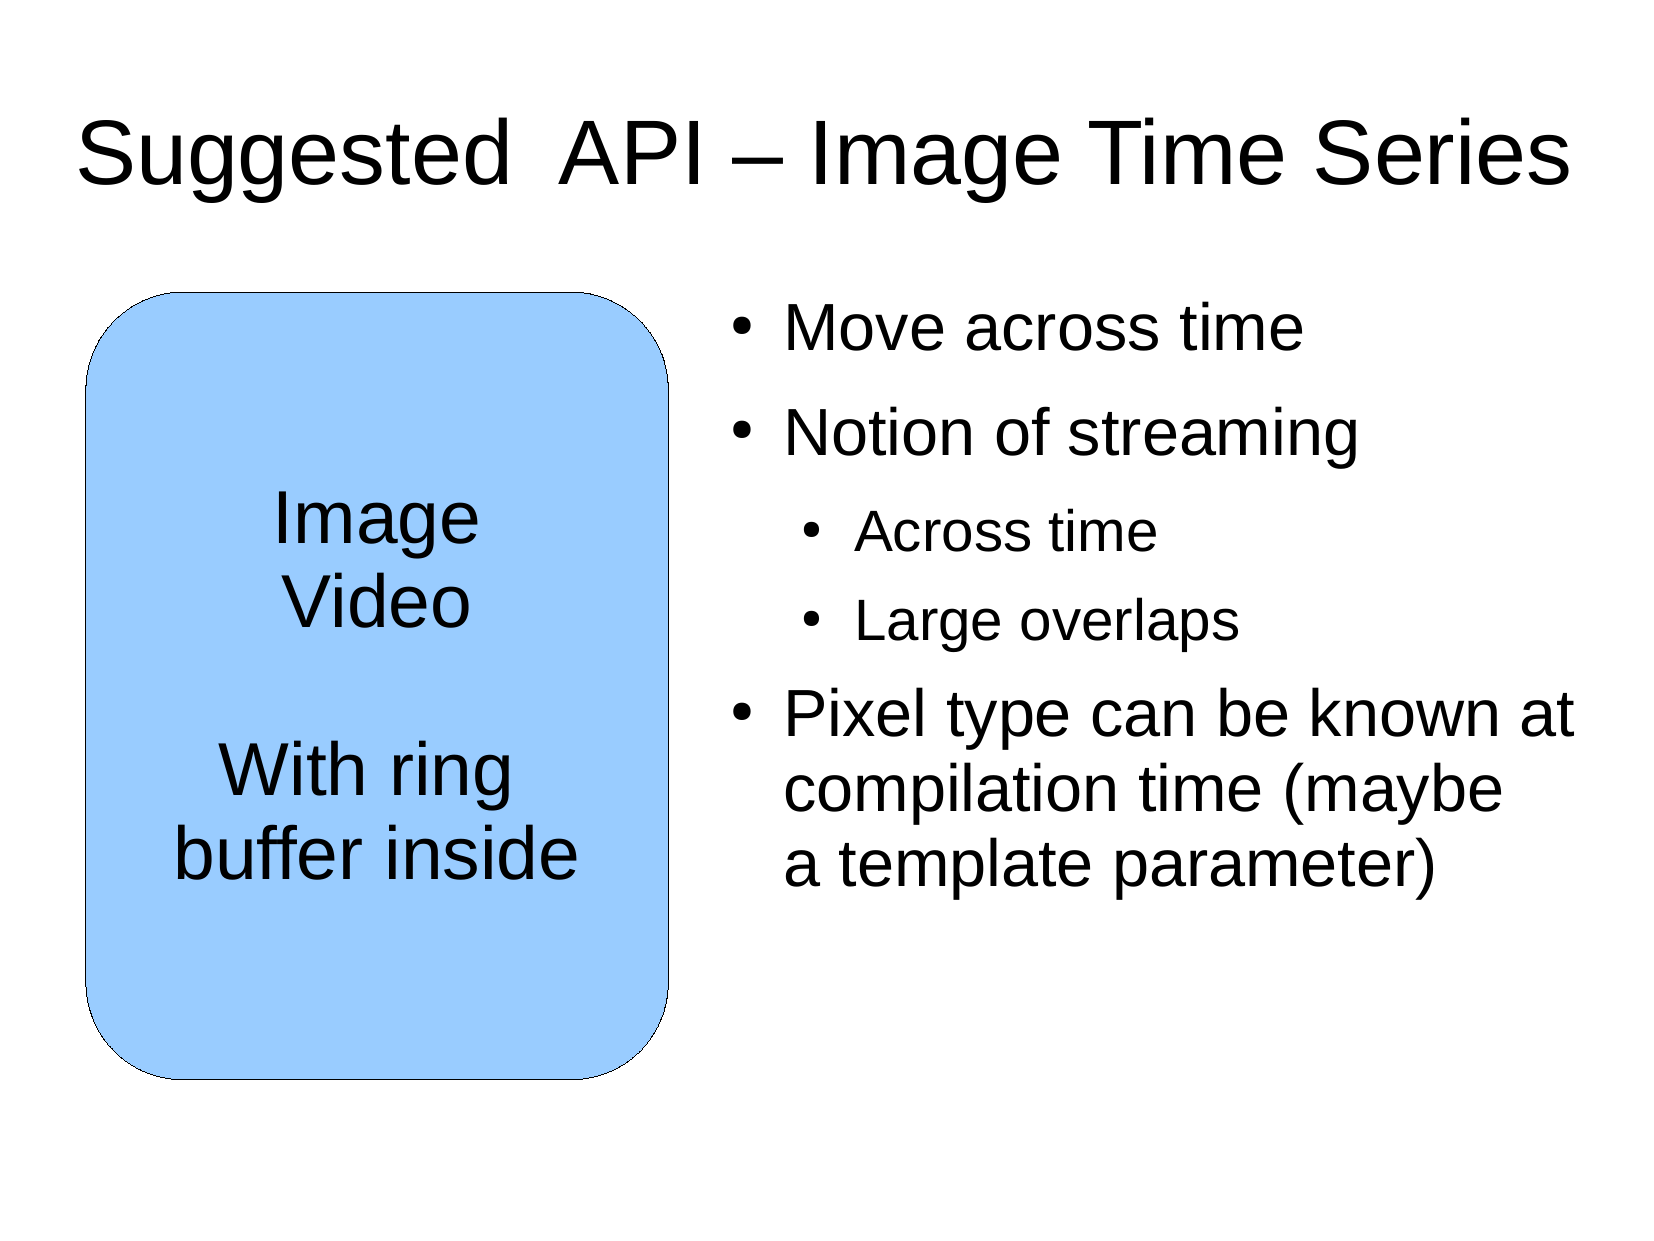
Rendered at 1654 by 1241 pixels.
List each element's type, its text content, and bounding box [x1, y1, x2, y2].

list Move across time Notion of streaming Across time Large overlaps Pixel type can be known at compilation time (maybe a template parameter) [712, 290, 1613, 1109]
text_box Image Video With ring buffer inside [85, 292, 669, 1080]
title Suggested API – Image Time Series [37, 49, 1613, 257]
